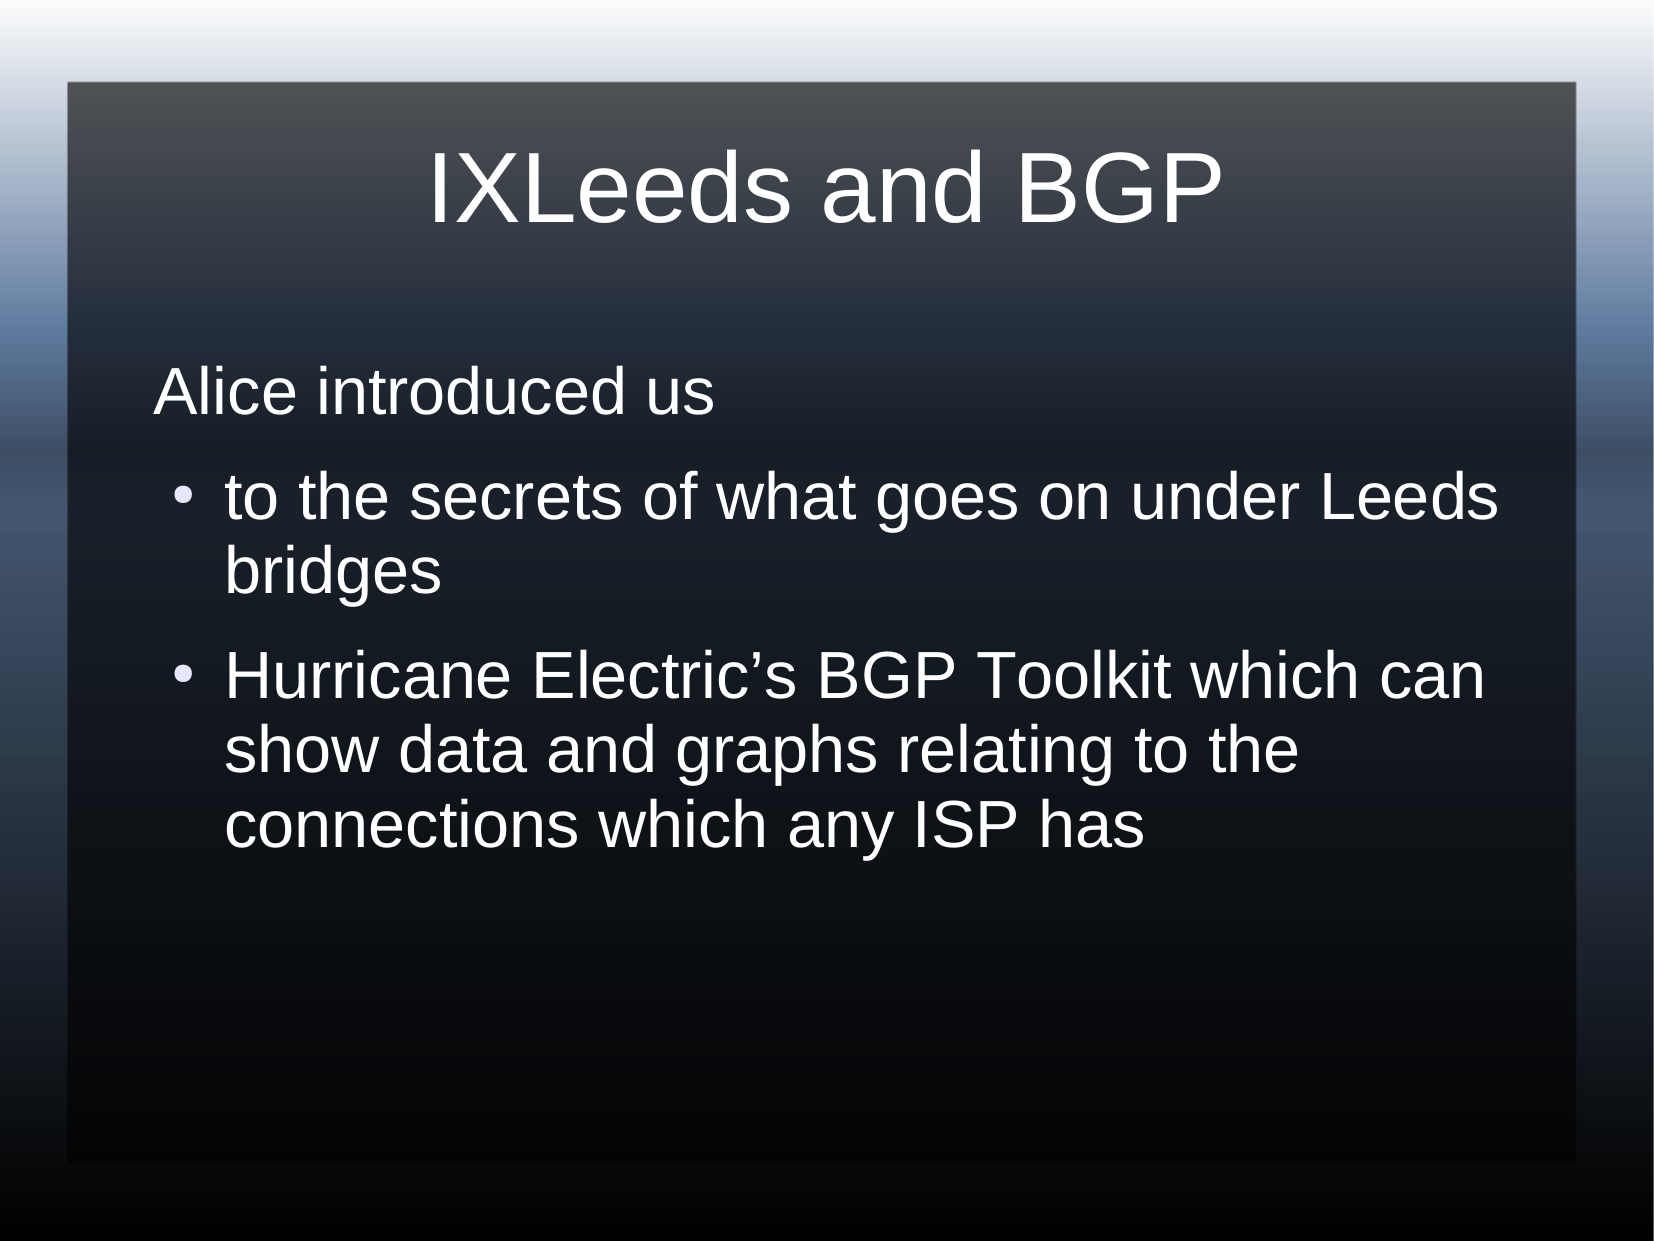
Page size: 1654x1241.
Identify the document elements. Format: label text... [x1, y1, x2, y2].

list Alice introduced us to the secrets of what goes on under Leeds bridges Hurricane Electric’s BGP Toolkit which can show data and graphs relating to the connections which any ISP has [82, 354, 1571, 1105]
picture [0, 0, 1654, 1241]
title IXLeeds and BGP [82, 84, 1571, 292]
